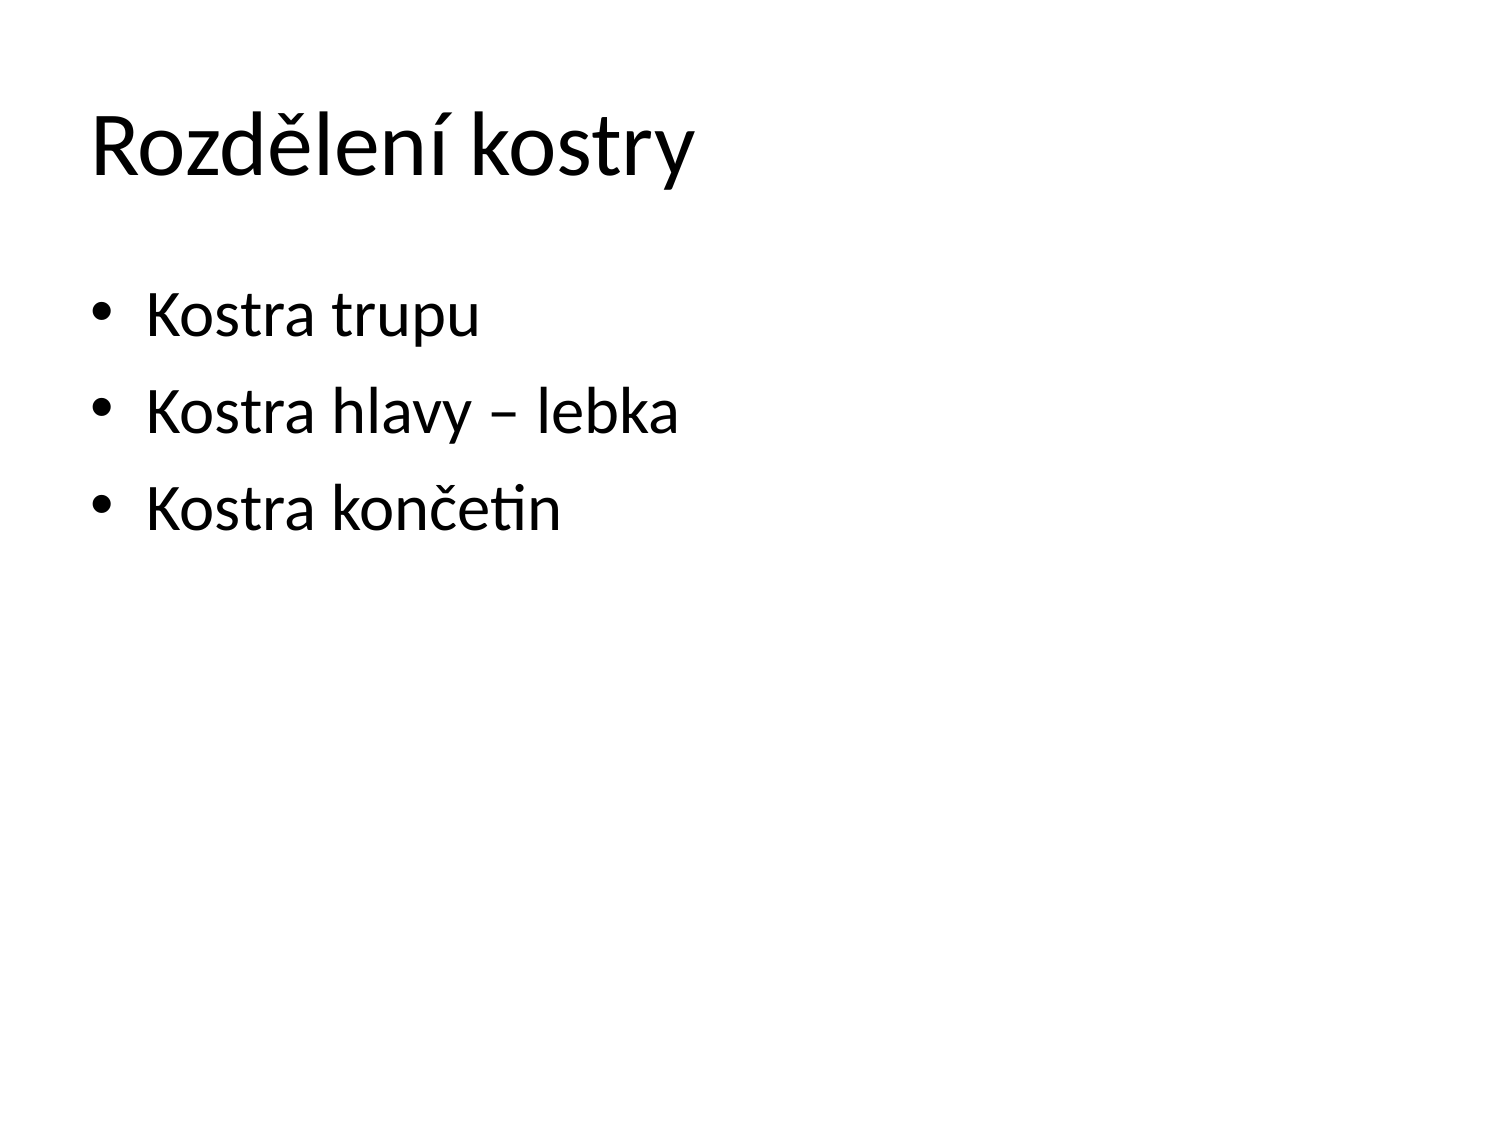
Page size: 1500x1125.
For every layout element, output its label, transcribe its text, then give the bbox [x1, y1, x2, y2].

list Kostra trupu Kostra hlavy – lebka Kostra končetin [75, 262, 1426, 1005]
title Rozdělení kostry [75, 45, 1426, 233]
